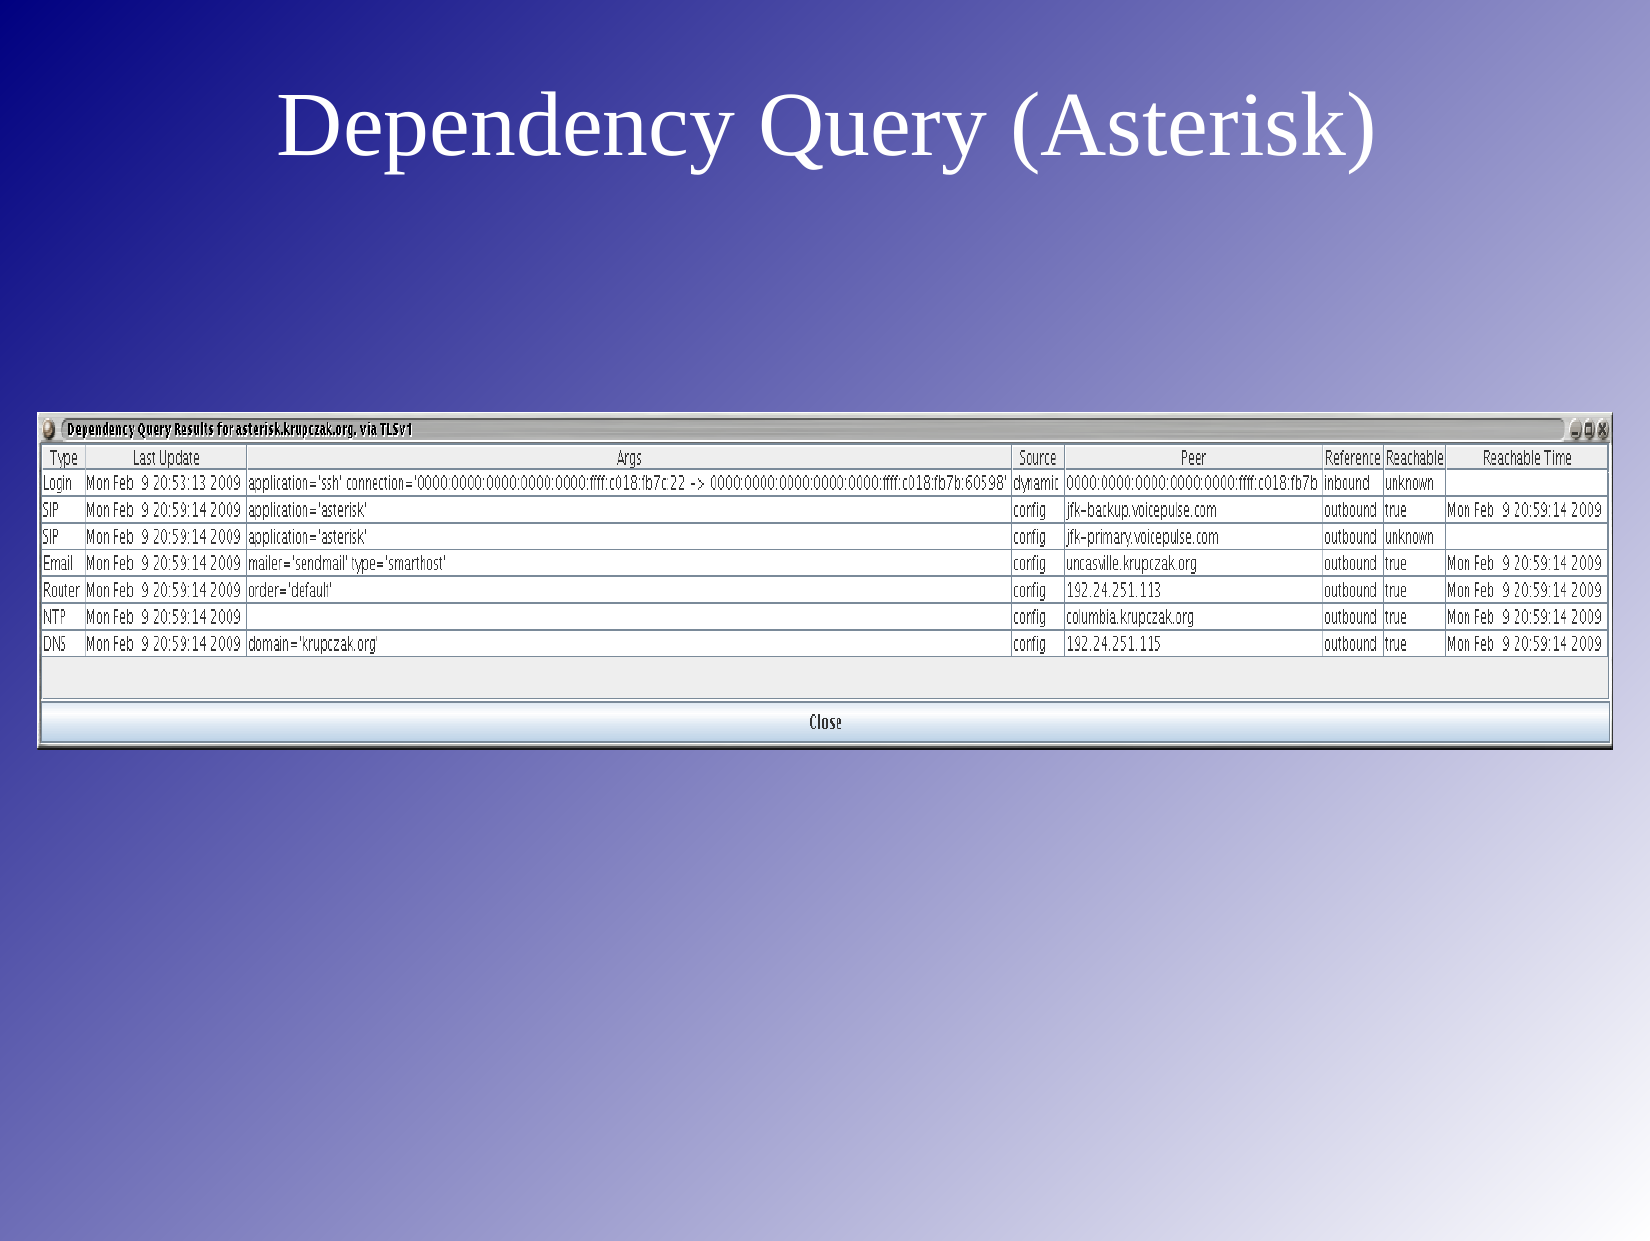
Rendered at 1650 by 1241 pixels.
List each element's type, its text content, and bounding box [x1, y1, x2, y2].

picture [37, 412, 1613, 751]
title Dependency Query (Asterisk) [123, 27, 1533, 221]
